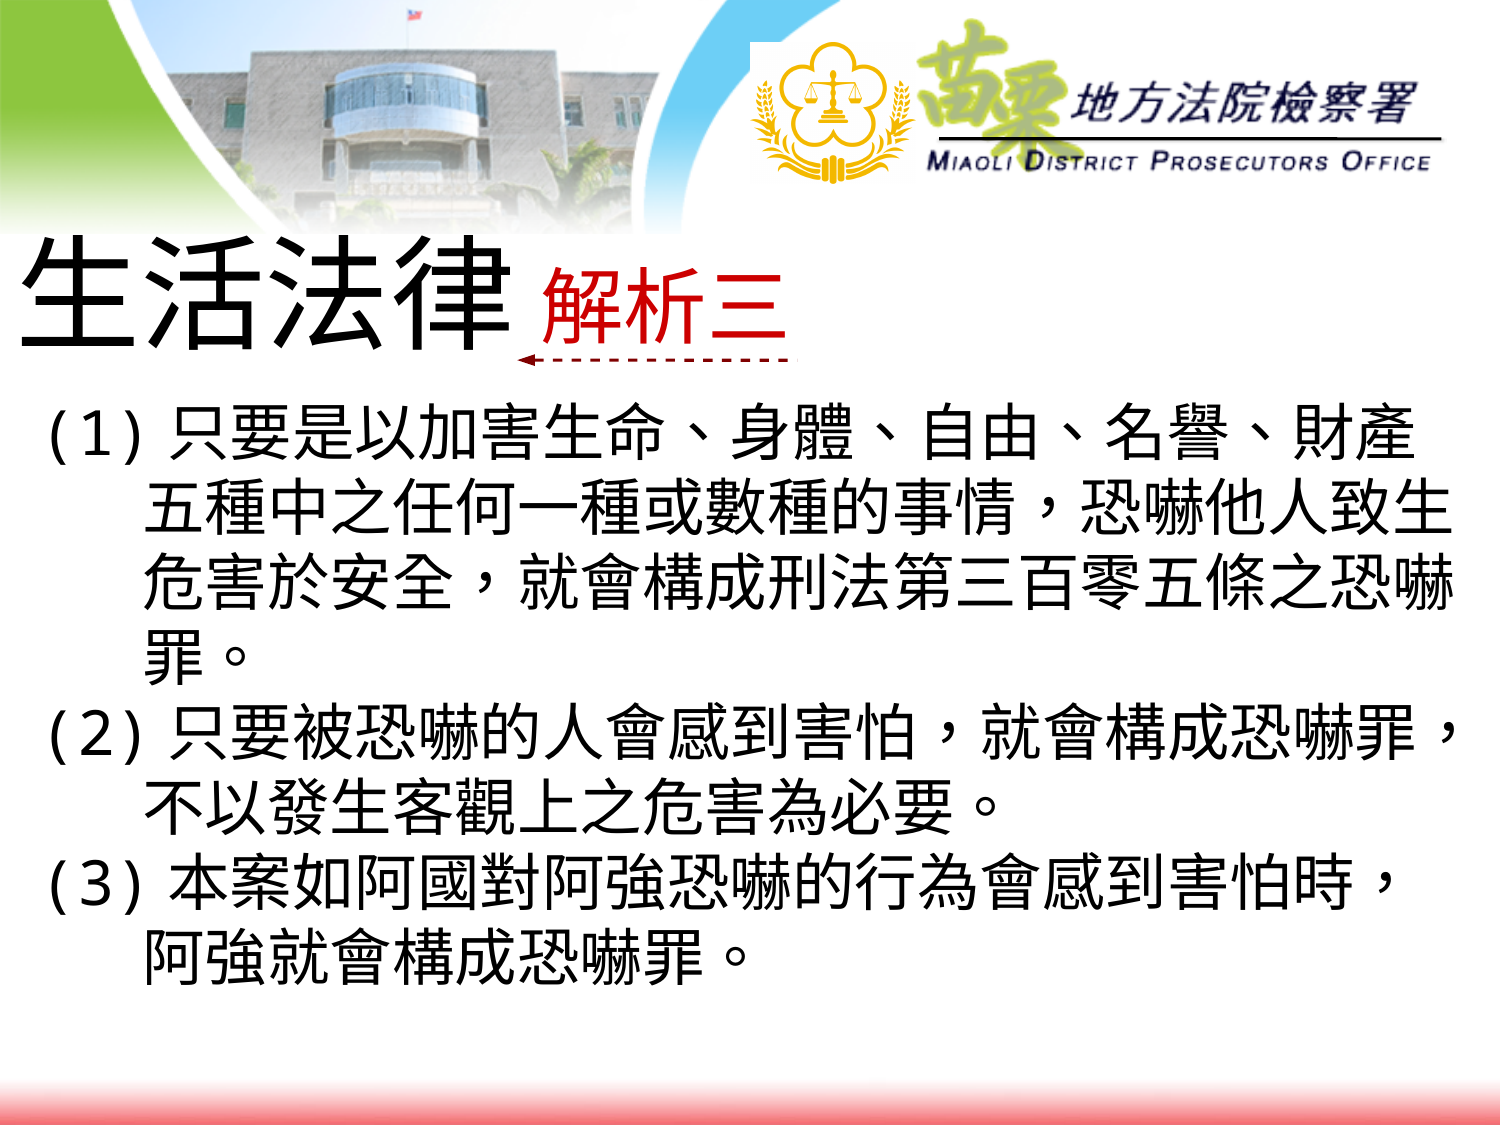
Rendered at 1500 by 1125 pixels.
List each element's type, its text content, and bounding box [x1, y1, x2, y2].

text_box 解析三 [525, 247, 805, 362]
text_box 生活法律 [0, 208, 531, 374]
picture [0, 1026, 1500, 1125]
text_box (1)只要是以加害生命、身體、自由、名譽、財產五種中之任何一種或數種的事情，恐嚇他人致生危害於安全，就會構成刑法第三百零五條之恐嚇罪。 (2)只要被恐嚇的人會感到害怕，就會構成恐嚇罪，不以發生客觀上之危害為必要。 (3)本案如阿國對阿強恐嚇的行為會感到害怕時，阿強就會構成恐嚇罪。 [25, 386, 1478, 1000]
